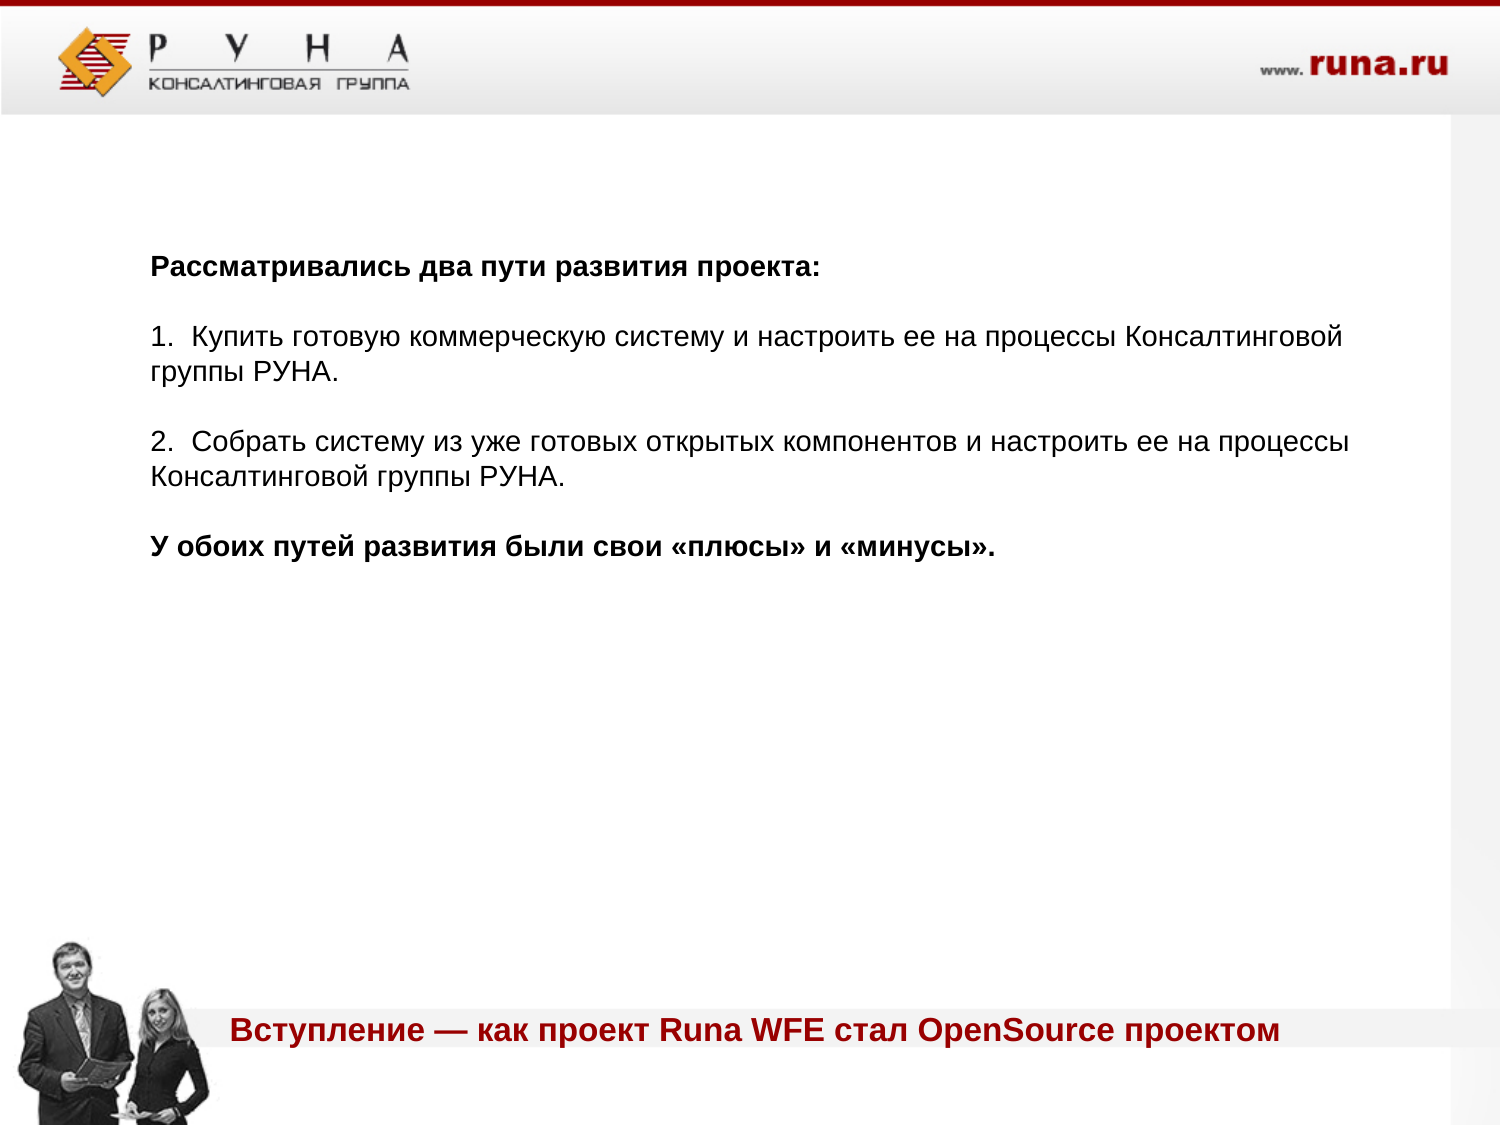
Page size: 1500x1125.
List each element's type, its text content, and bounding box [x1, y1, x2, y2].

text_box Вступление — как проект Runa WFE стал OpenSource проектом [159, 1000, 1353, 1048]
text_box Рассматривались два пути развития проекта: 1. Купить готовую коммерческую систему и настроить ее на процессы Консалтинговой группы РУНА. 2. Собрать систему из уже готовых открытых компонентов и настроить ее на процессы Консалтинговой группы РУНА. У обоих путей развития были свои «плюсы» и «минусы». [135, 239, 1377, 570]
picture [0, 0, 1500, 1125]
